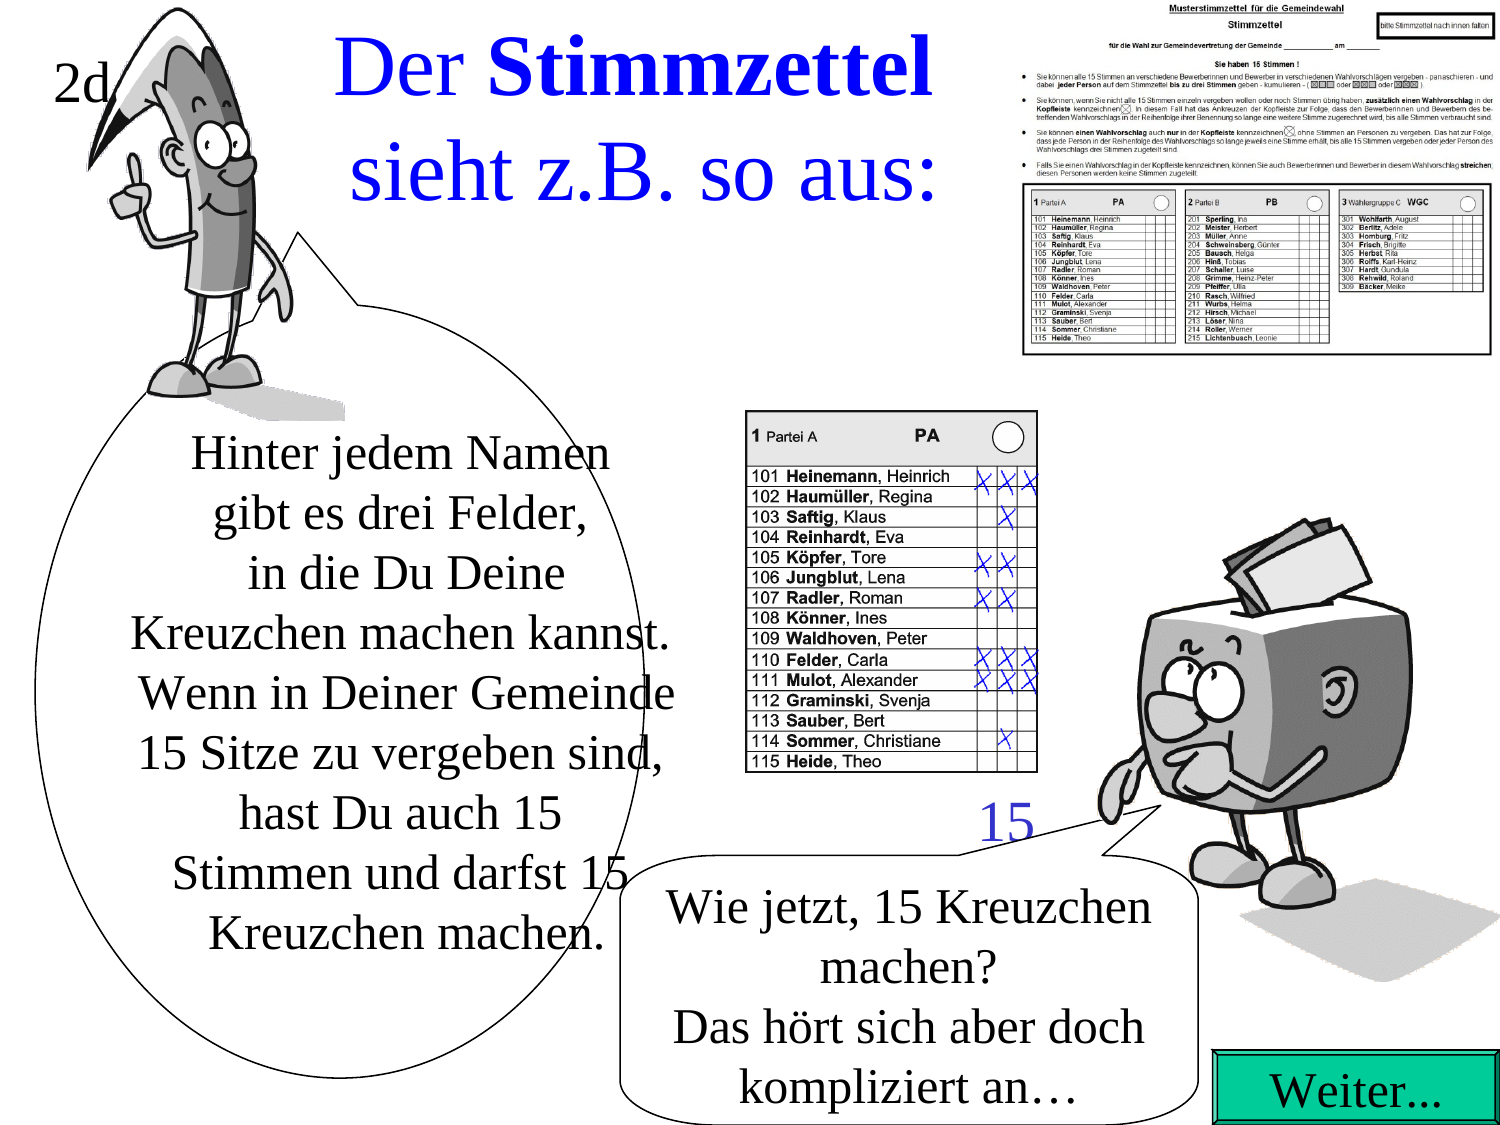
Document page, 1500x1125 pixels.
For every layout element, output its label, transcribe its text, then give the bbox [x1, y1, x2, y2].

picture [745, 410, 1040, 773]
text_box Der Stimmzettel sieht z.B. so aus: [351, 42, 384, 91]
picture [82, 0, 345, 421]
text_box 2d [38, 36, 82, 138]
text_box 15 [962, 774, 1063, 850]
picture [1016, 0, 1497, 358]
picture [1080, 509, 1500, 982]
text_box Hinter jedem Namen gibt es drei Felder, in die Du Deine Kreuzchen machen kannst. Wenn in Deiner Gemeinde 15 Sitze zu vergeben sind, hast Du auch 15 Stimmen und darfst 15 Kreuzchen machen. [35, 289, 645, 1079]
text_box Wie jetzt, 15 Kreuzchen machen? Das hört sich aber doch kompliziert an… [620, 825, 1199, 1125]
text_box Der Stimmzettel sieht z.B. so aus: [345, 0, 985, 226]
text_box Weiter... [1218, 1055, 1495, 1120]
